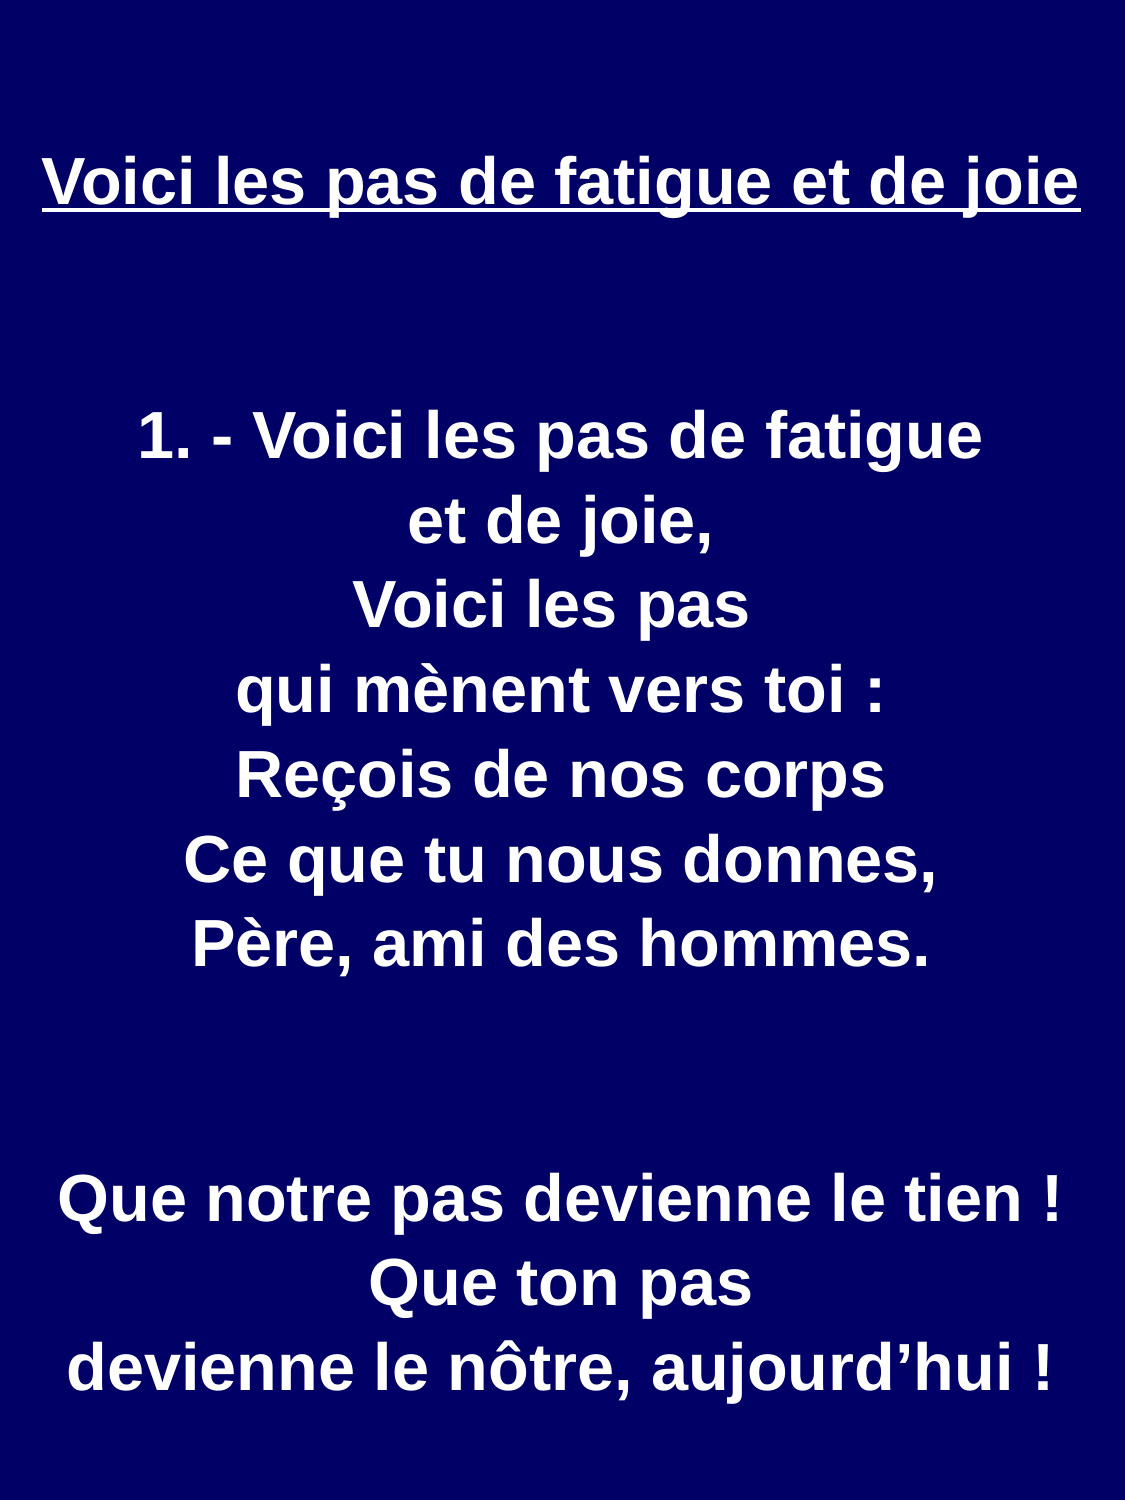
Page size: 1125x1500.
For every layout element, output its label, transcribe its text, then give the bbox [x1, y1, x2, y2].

text_box Voici les pas de fatigue et de joie 1. - Voici les pas de fatigue et de joie, Voici les pas qui mènent vers toi : Reçois de nos corps Ce que tu nous donnes, Père, ami des hommes. Que notre pas devienne le tien ! Que ton pas devienne le nôtre, aujourd’hui ! [0, 140, 1125, 1500]
